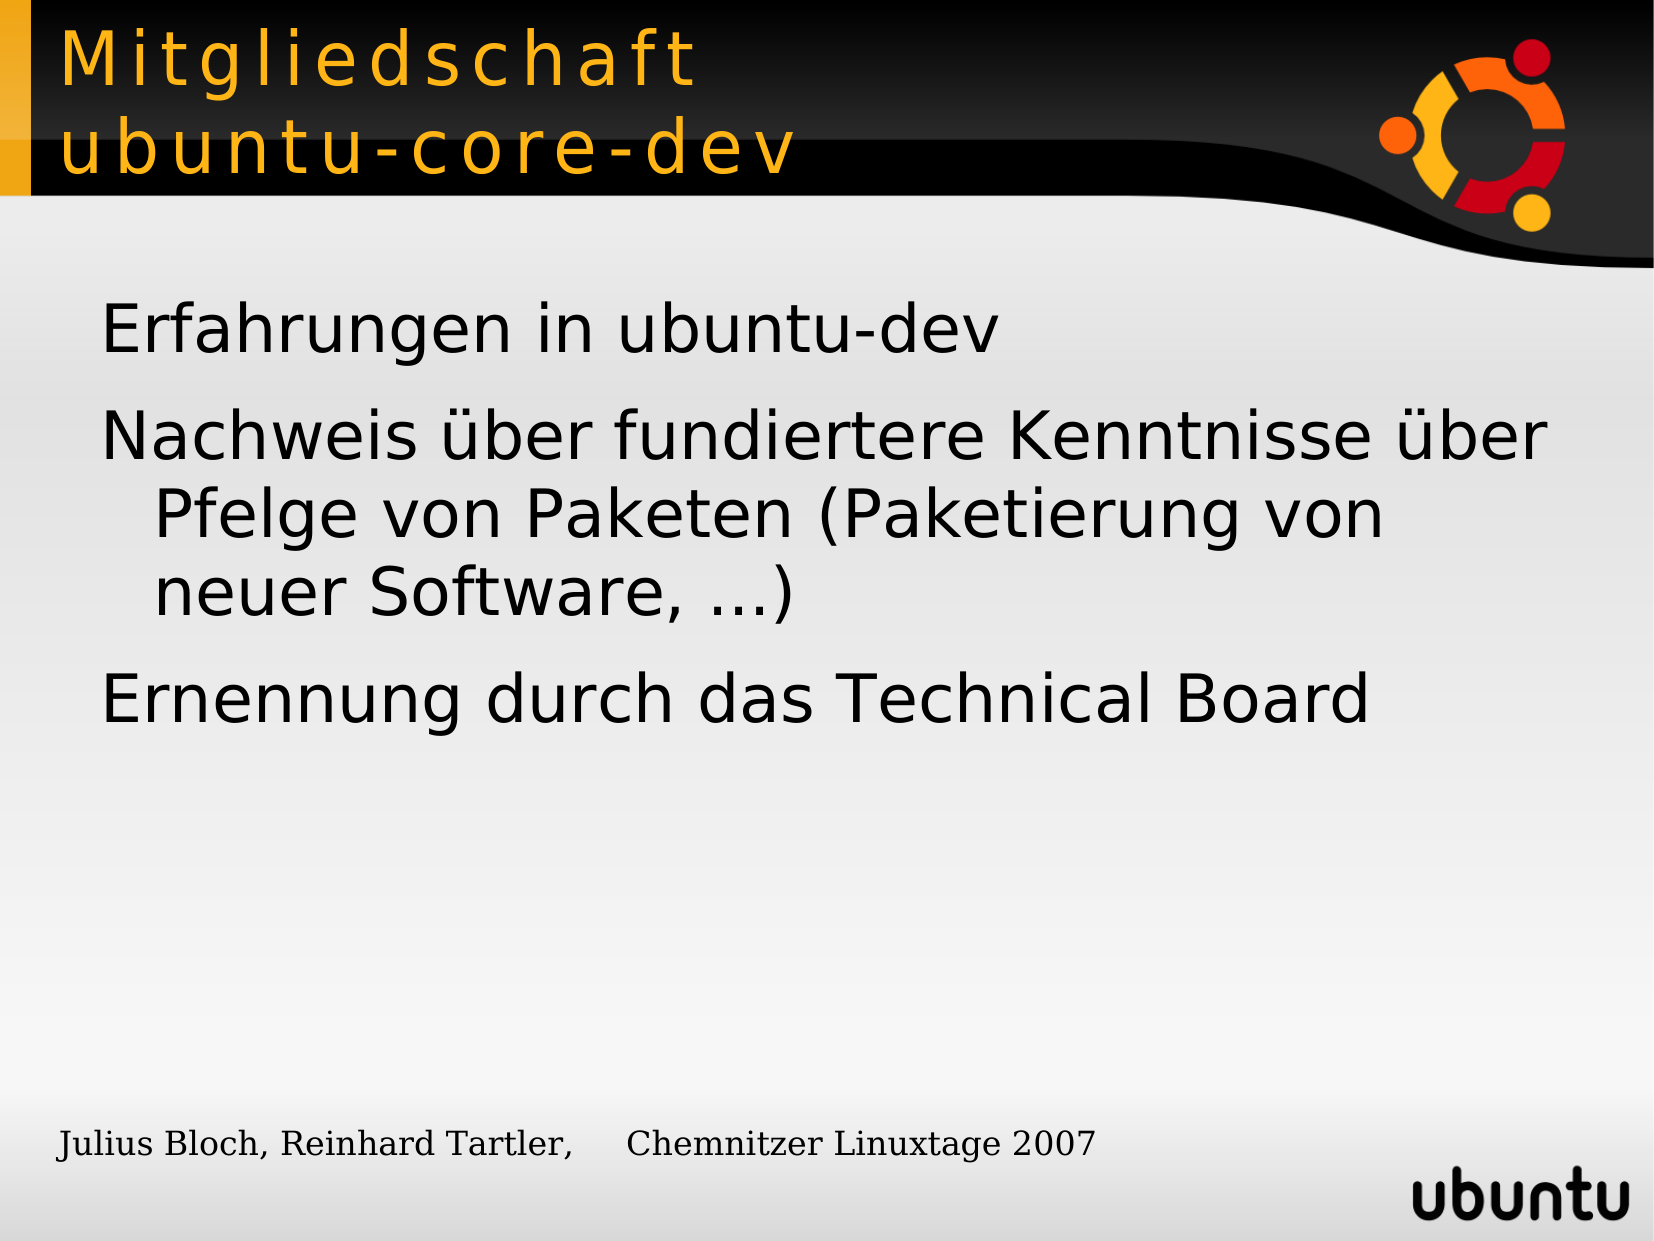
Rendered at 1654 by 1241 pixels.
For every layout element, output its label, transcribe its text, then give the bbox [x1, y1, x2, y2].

title Mitgliedschaft ubuntu-core-dev [59, 16, 1270, 191]
picture [0, 0, 1654, 1241]
list Erfahrungen in ubuntu-dev Nachweis über fundiertere Kenntnisse über Pfelge von Paketen (Paketierung von neuer Software, ...) Ernennung durch das Technical Board [82, 290, 1571, 1109]
